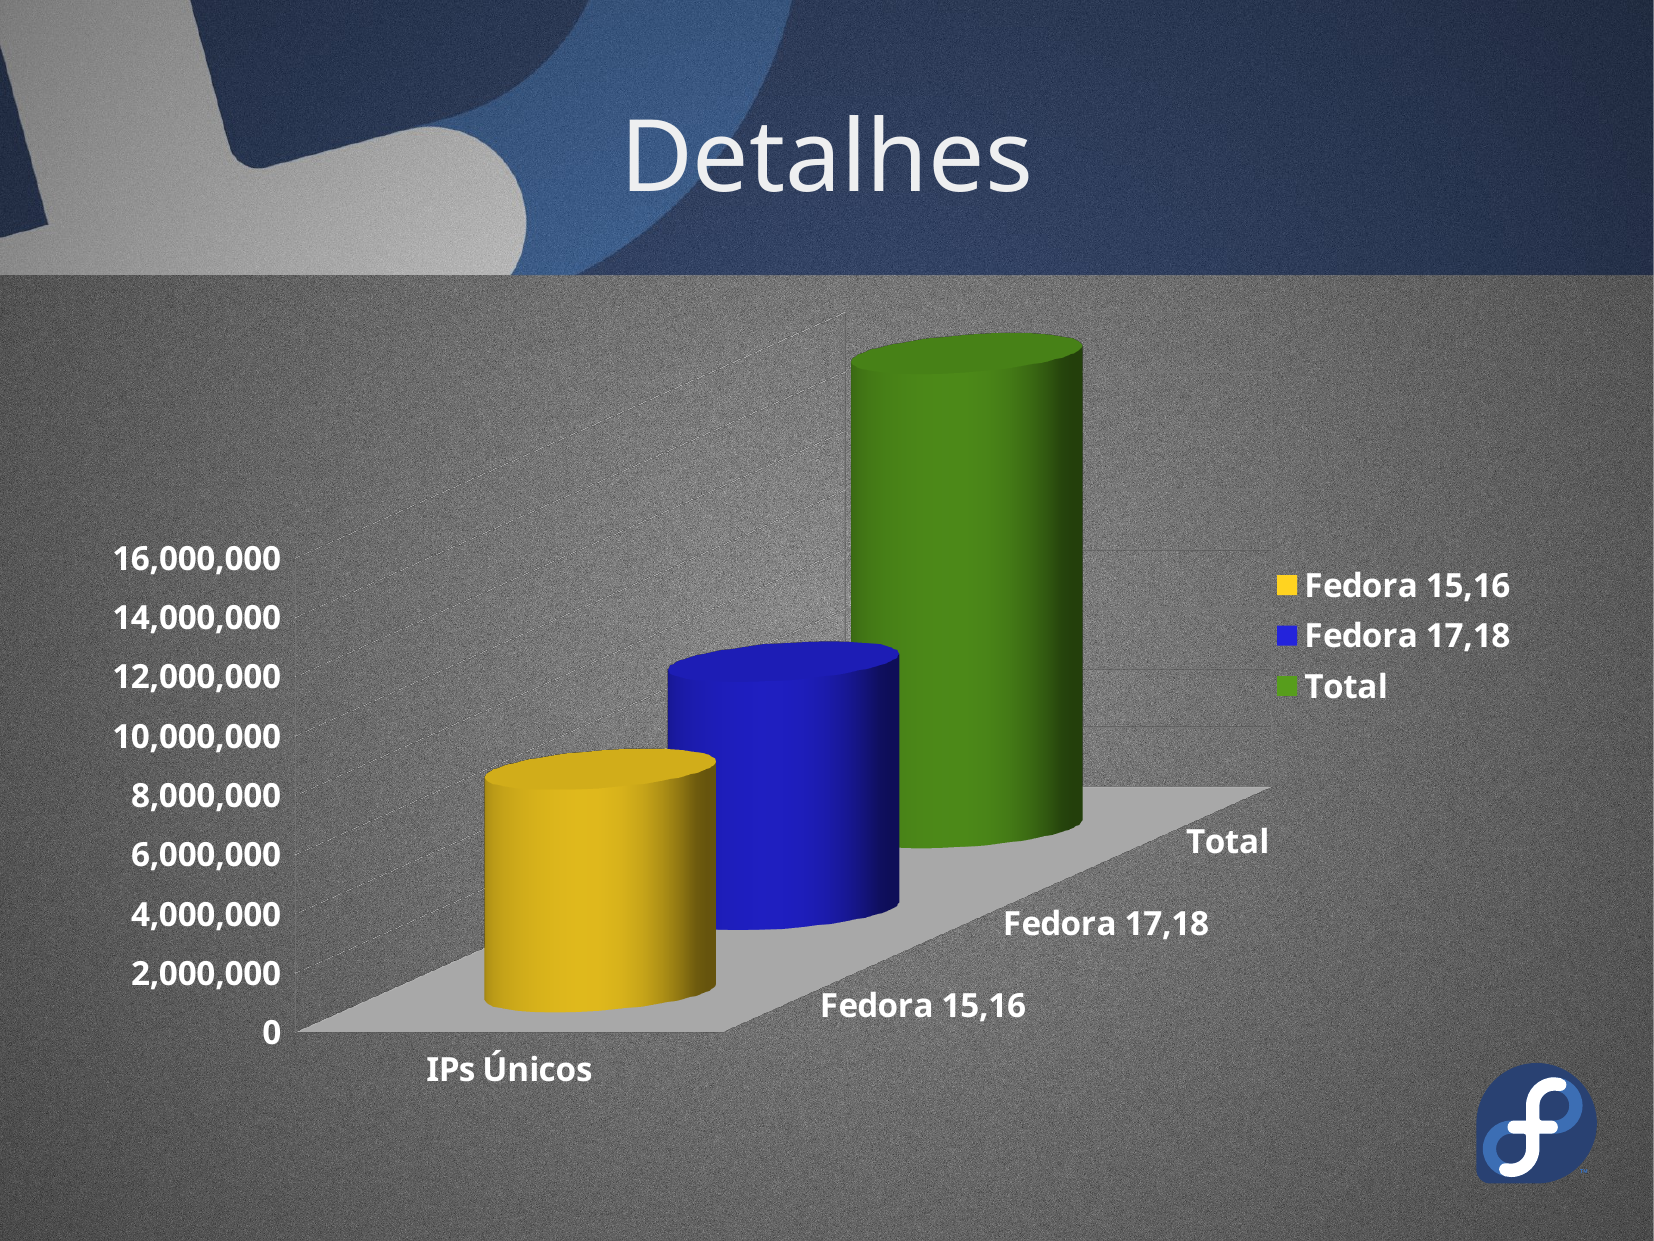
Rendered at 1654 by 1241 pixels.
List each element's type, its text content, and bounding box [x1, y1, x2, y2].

title Detalhes [82, 49, 1571, 257]
picture [0, 0, 1654, 1241]
chart [82, 290, 1570, 1114]
